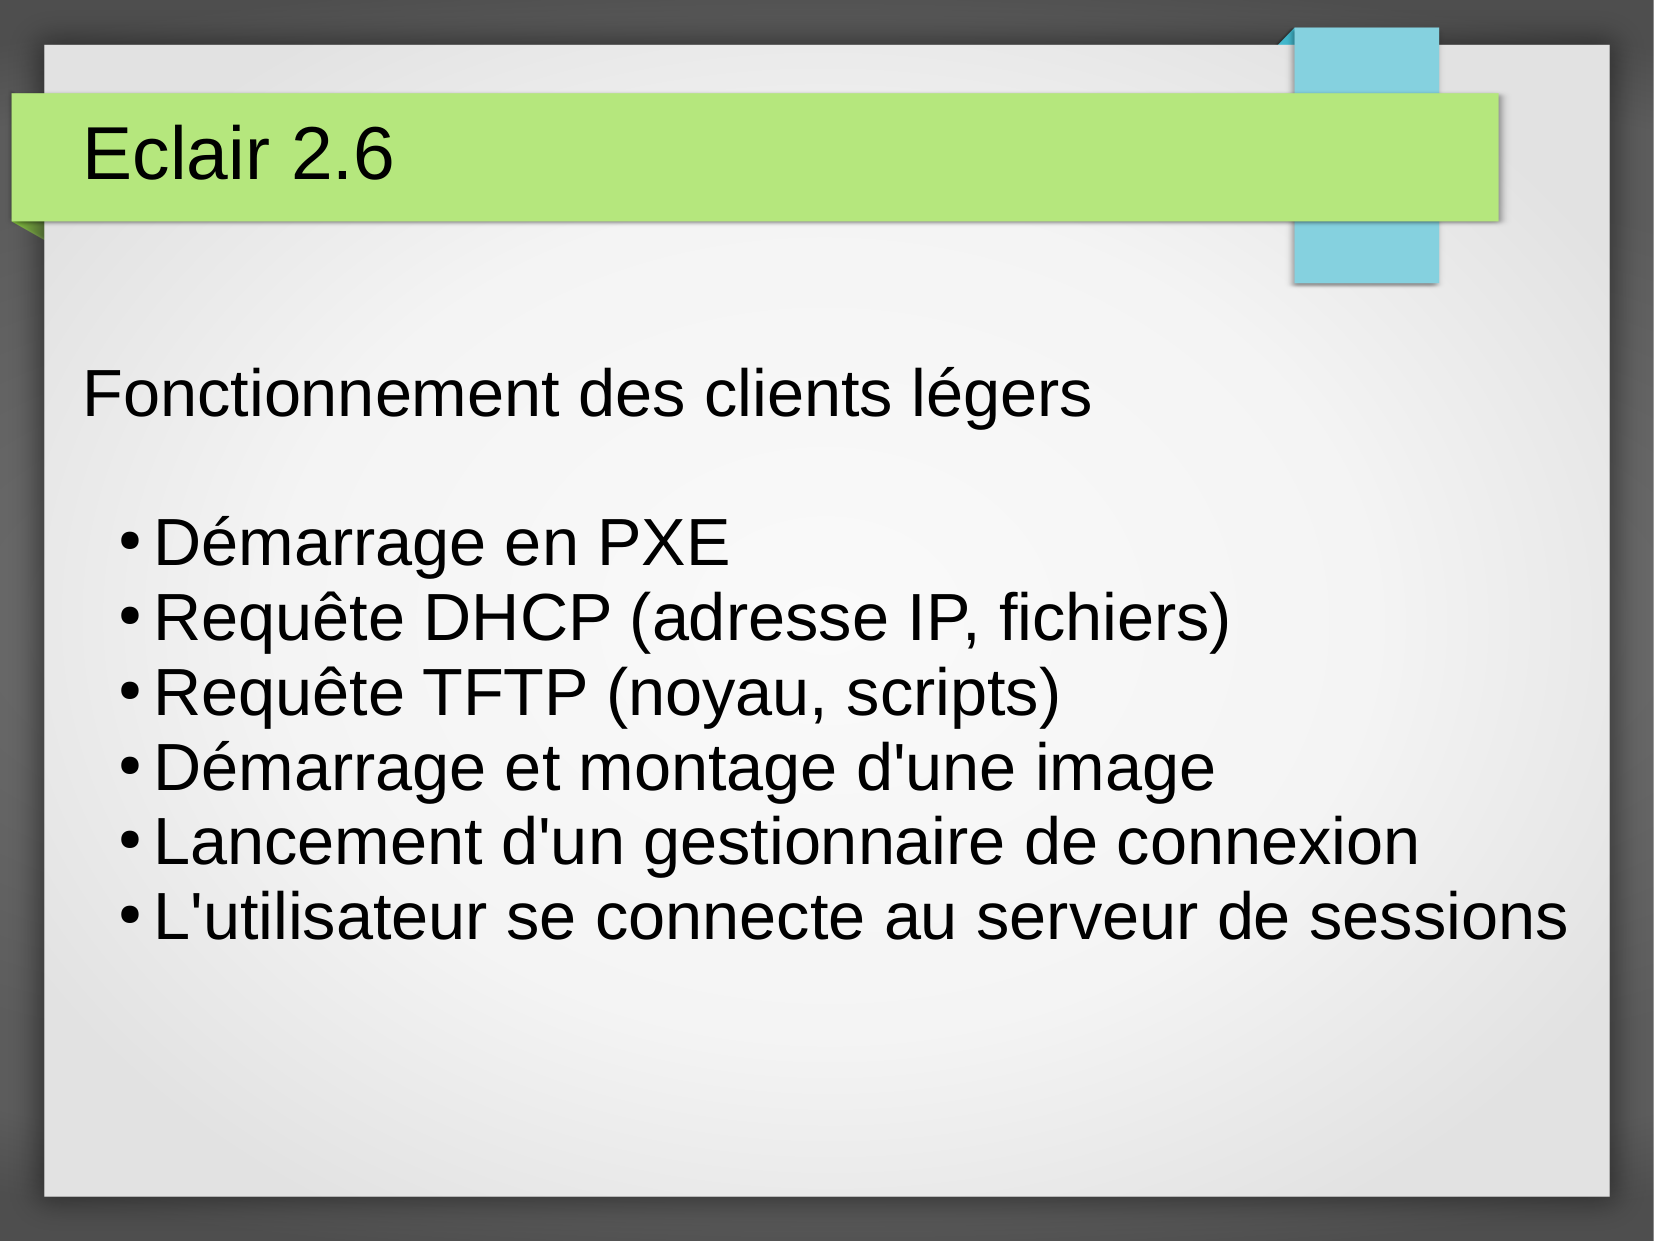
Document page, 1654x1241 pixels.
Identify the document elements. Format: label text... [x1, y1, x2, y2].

picture [0, 0, 1654, 1241]
text_box [82, 295, 1571, 1015]
title Eclair 2.6 [82, 94, 1264, 213]
